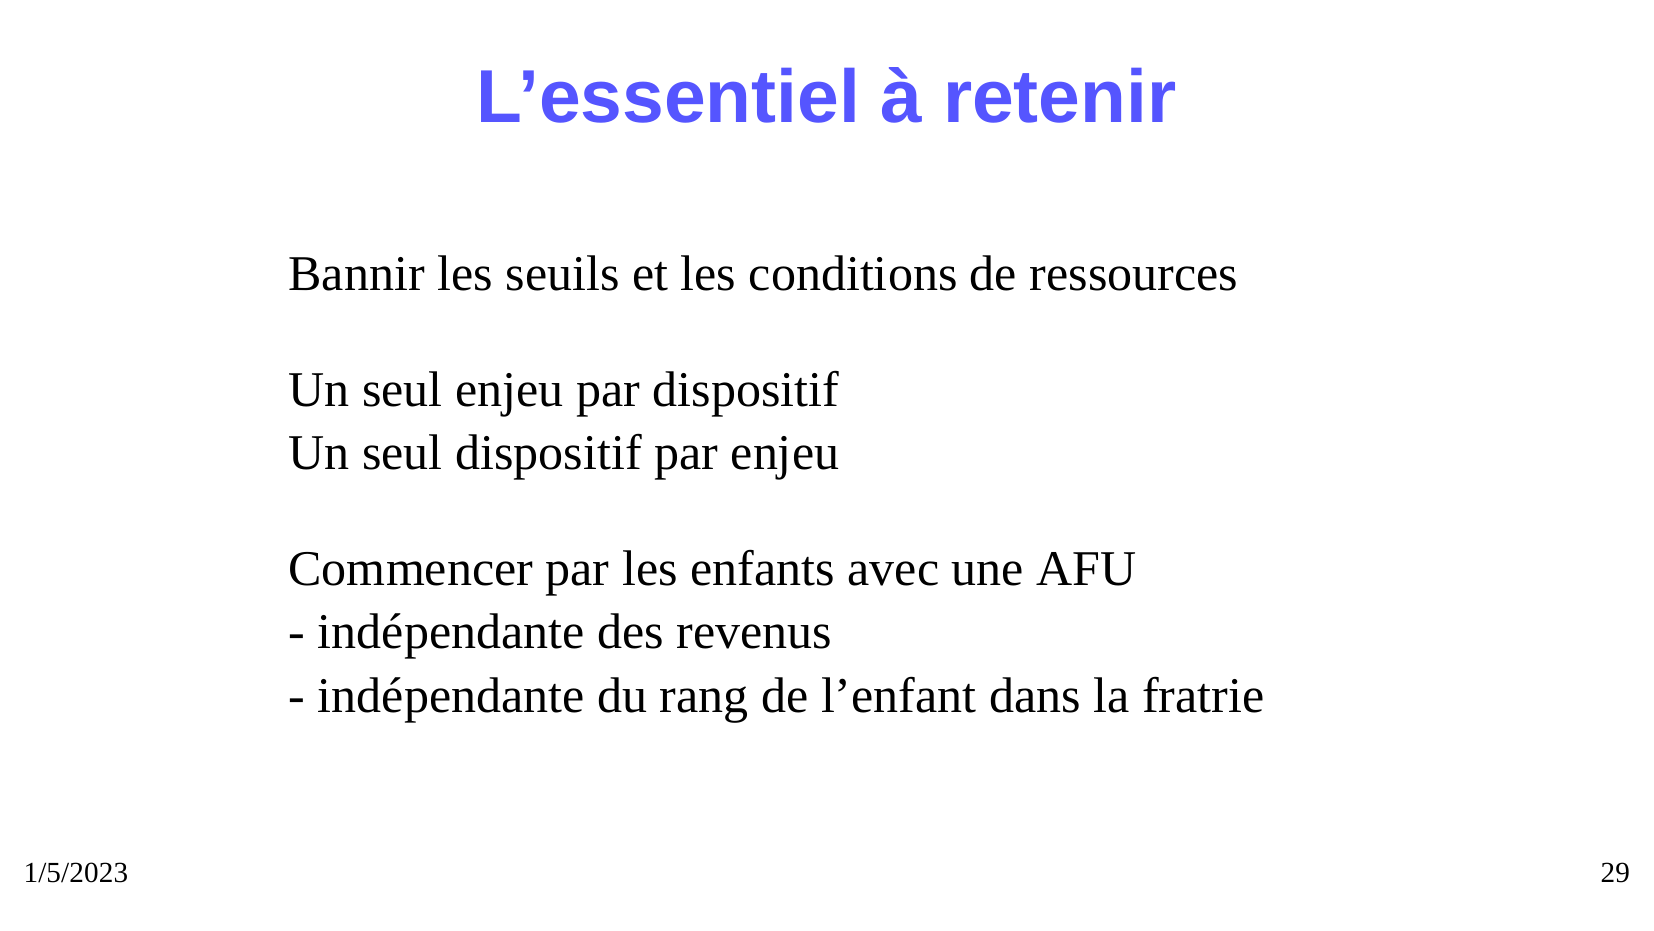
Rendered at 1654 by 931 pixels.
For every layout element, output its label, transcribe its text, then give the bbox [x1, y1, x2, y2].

title L’essentiel à retenir [82, 37, 1571, 156]
text_box Bannir les seuils et les conditions de ressources Un seul enjeu par dispositif Un seul dispositif par enjeu Commencer par les enfants avec une AFU - indépendante des revenus - indépendante du rang de l’enfant dans la fratrie [288, 237, 1365, 724]
